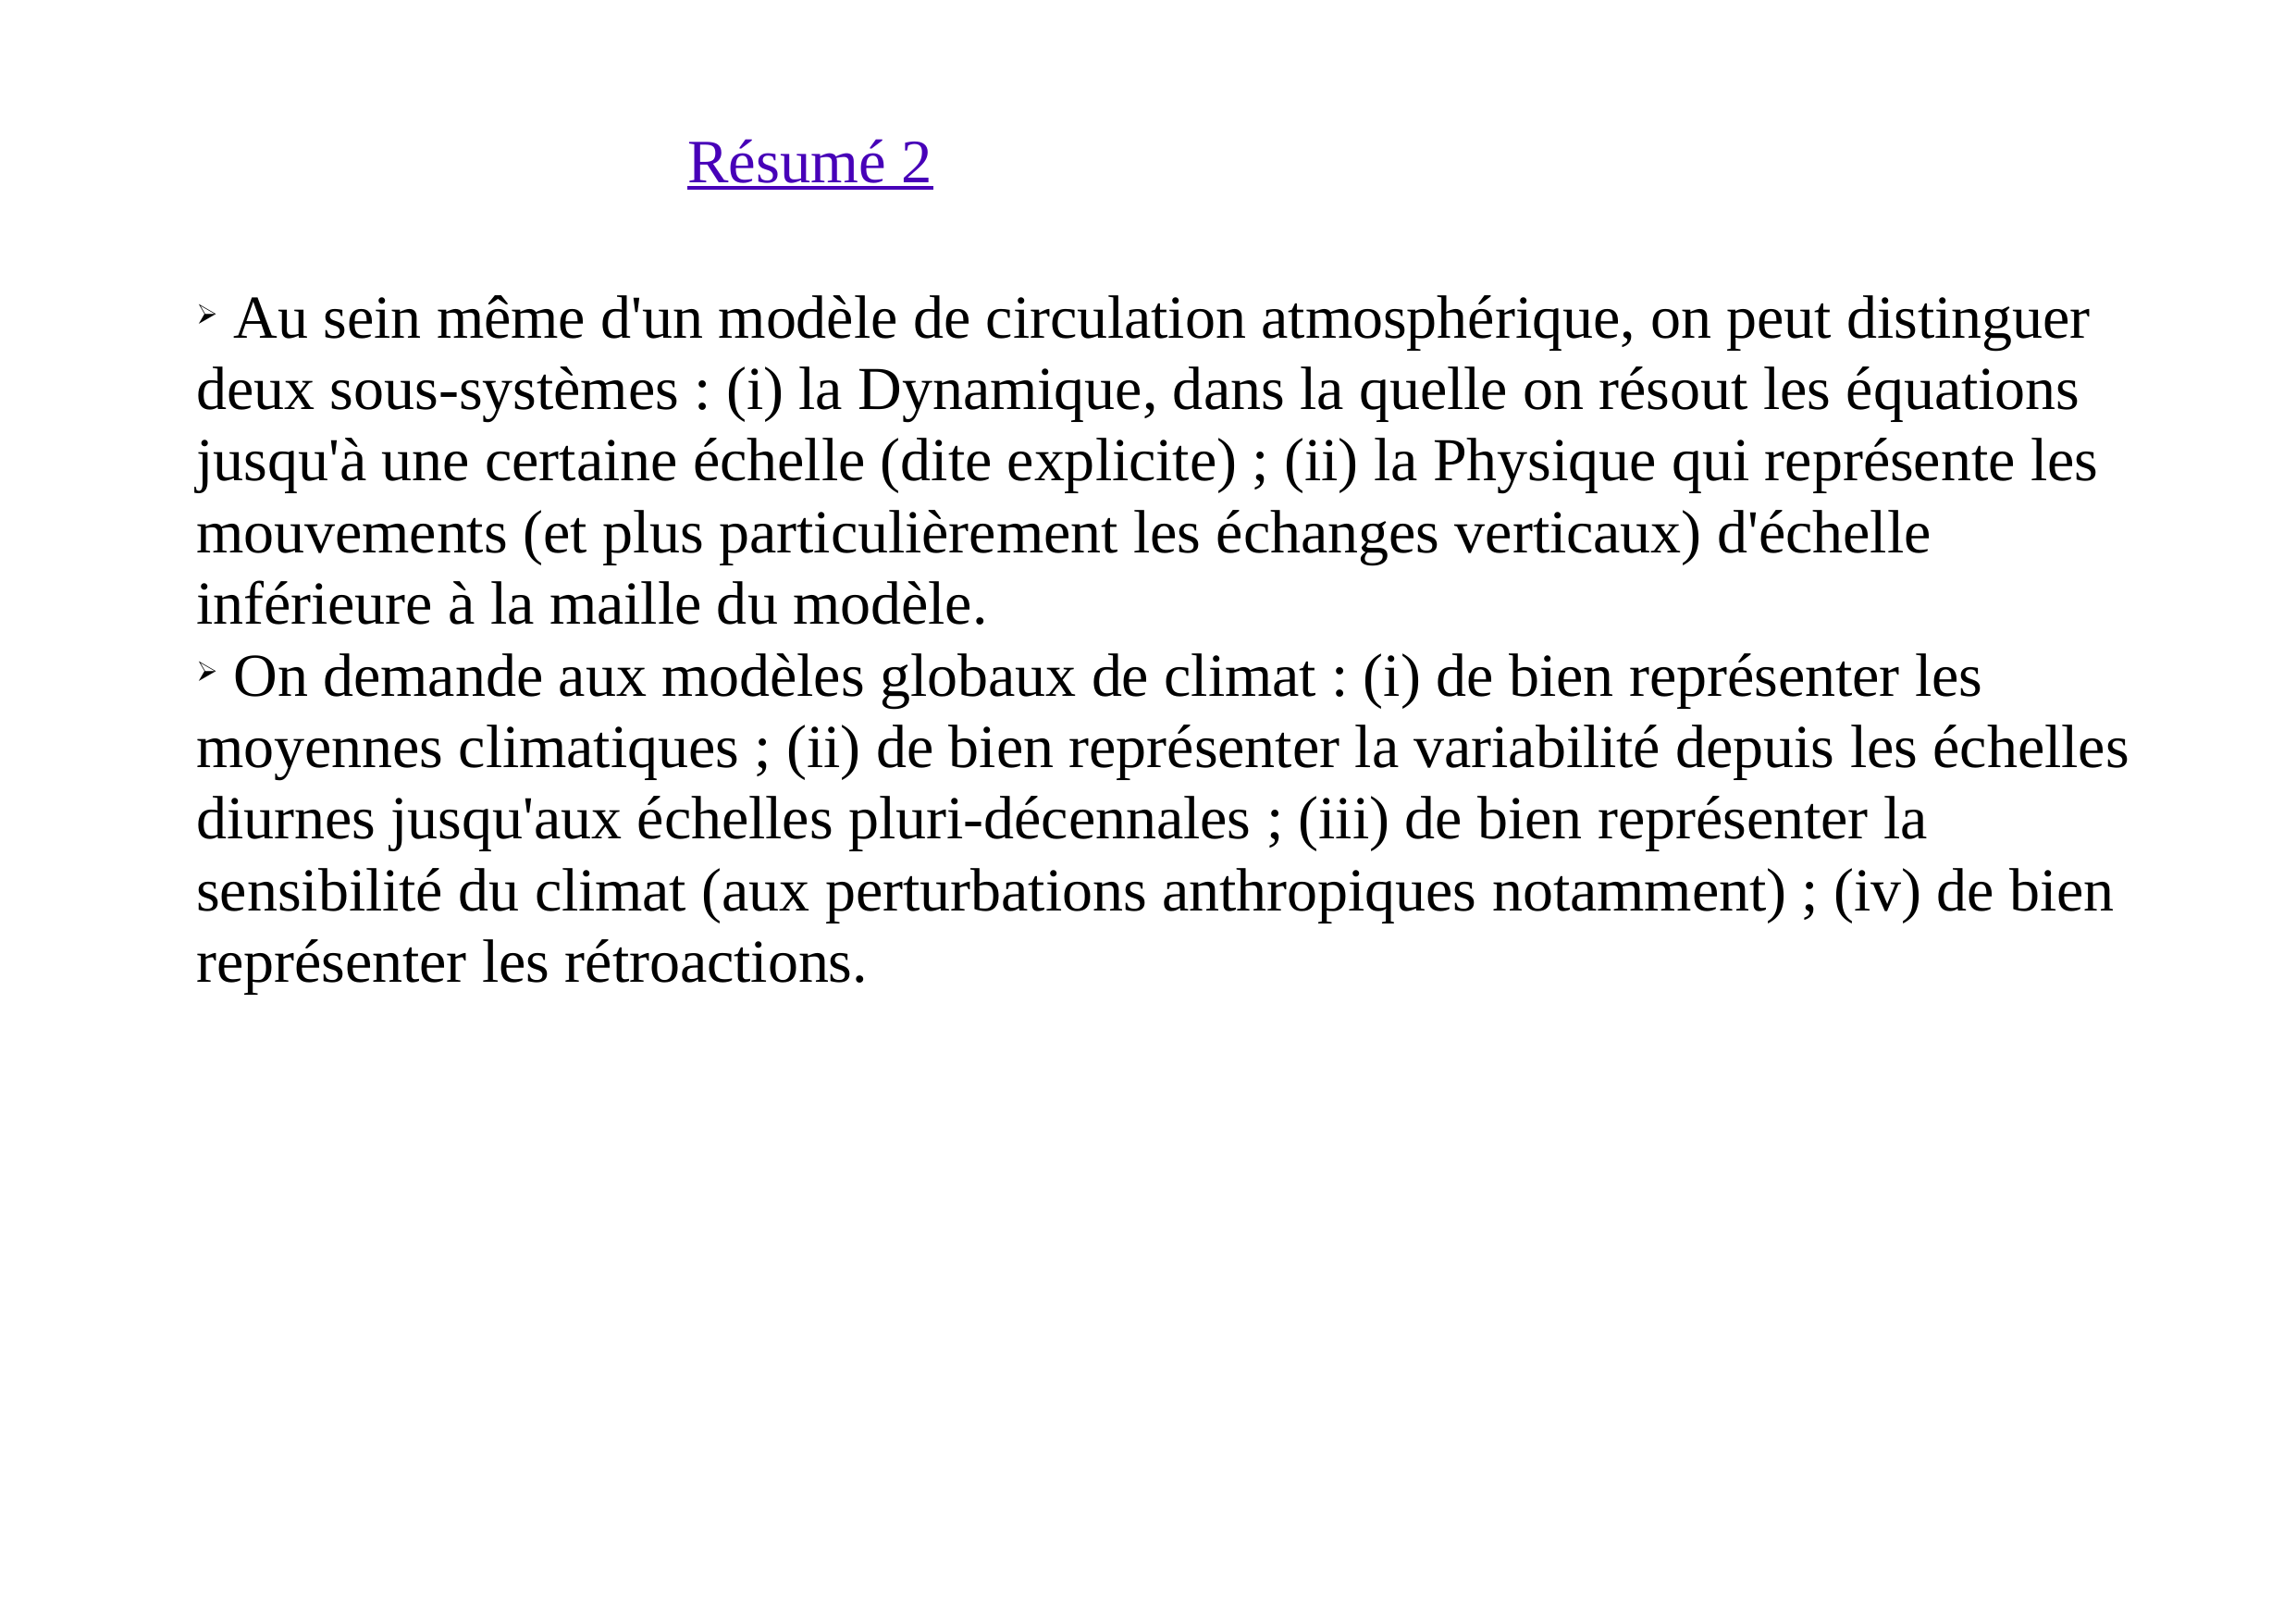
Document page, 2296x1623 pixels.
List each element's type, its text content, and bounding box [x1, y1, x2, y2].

text_box Au sein même d'un modèle de circulation atmosphérique, on peut distinguer deux sous-systèmes : (i) la Dynamique, dans la quelle on résout les équations jusqu'à une certaine échelle (dite explicite) ; (ii) la Physique qui représente les mouvements (et plus particulièrement les échanges verticaux) d'échelle inférieure à la maille du modèle. On demande aux modèles globaux de climat : (i) de bien représenter les moyennes climatiques ; (ii) de bien représenter la variabilité depuis les échelles diurnes jusqu'aux échelles pluri-décennales ; (iii) de bien représenter la sensibilité du climat (aux perturbations anthropiques notamment) ; (iv) de bien représenter les rétroactions. [196, 279, 2154, 1167]
text_box Résumé 2 [687, 123, 1148, 223]
